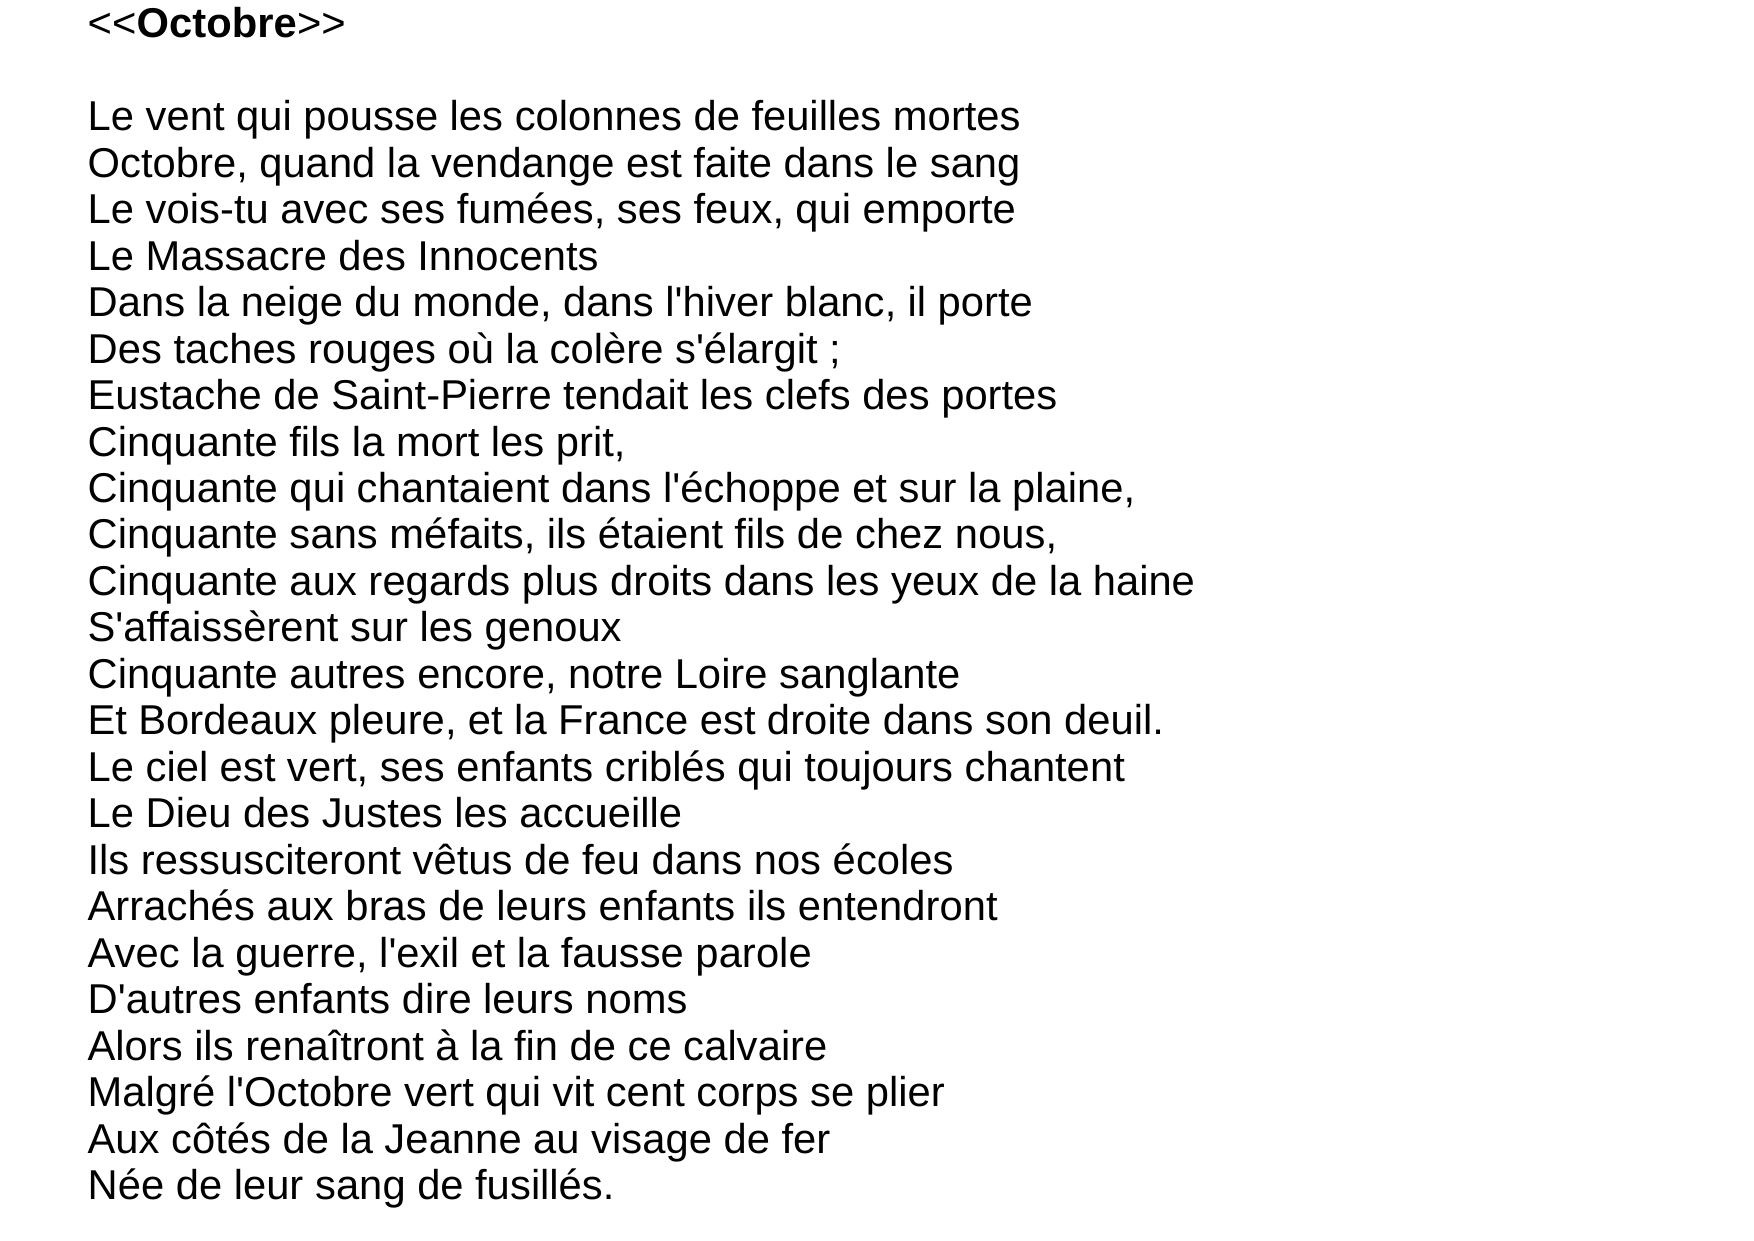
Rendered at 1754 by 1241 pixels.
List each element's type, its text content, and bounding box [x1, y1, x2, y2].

subtitle <<Octobre>> Le vent qui pousse les colonnes de feuilles mortes Octobre, quand la vendange est faite dans le sang Le vois-tu avec ses fumées, ses feux, qui emporte Le Massacre des Innocents Dans la neige du monde, dans l'hiver blanc, il porte Des taches rouges où la colère s'élargit ; Eustache de Saint-Pierre tendait les clefs des portes Cinquante fils la mort les prit, Cinquante qui chantaient dans l'échoppe et sur la plaine, Cinquante sans méfaits, ils étaient fils de chez nous, Cinquante aux regards plus droits dans les yeux de la haine S'affaissèrent sur les genoux Cinquante autres encore, notre Loire sanglante Et Bordeaux pleure, et la France est droite dans son deuil. Le ciel est vert, ses enfants criblés qui toujours chantent Le Dieu des Justes les accueille Ils ressusciteront vêtus de feu dans nos écoles Arrachés aux bras de leurs enfants ils entendront Avec la guerre, l'exil et la fausse parole D'autres enfants dire leurs noms Alors ils renaîtront à la fin de ce calvaire Malgré l'Octobre vert qui vit cent corps se plier Aux côtés de la Jeanne au visage de fer Née de leur sang de fusillés. [87, 0, 1725, 1241]
